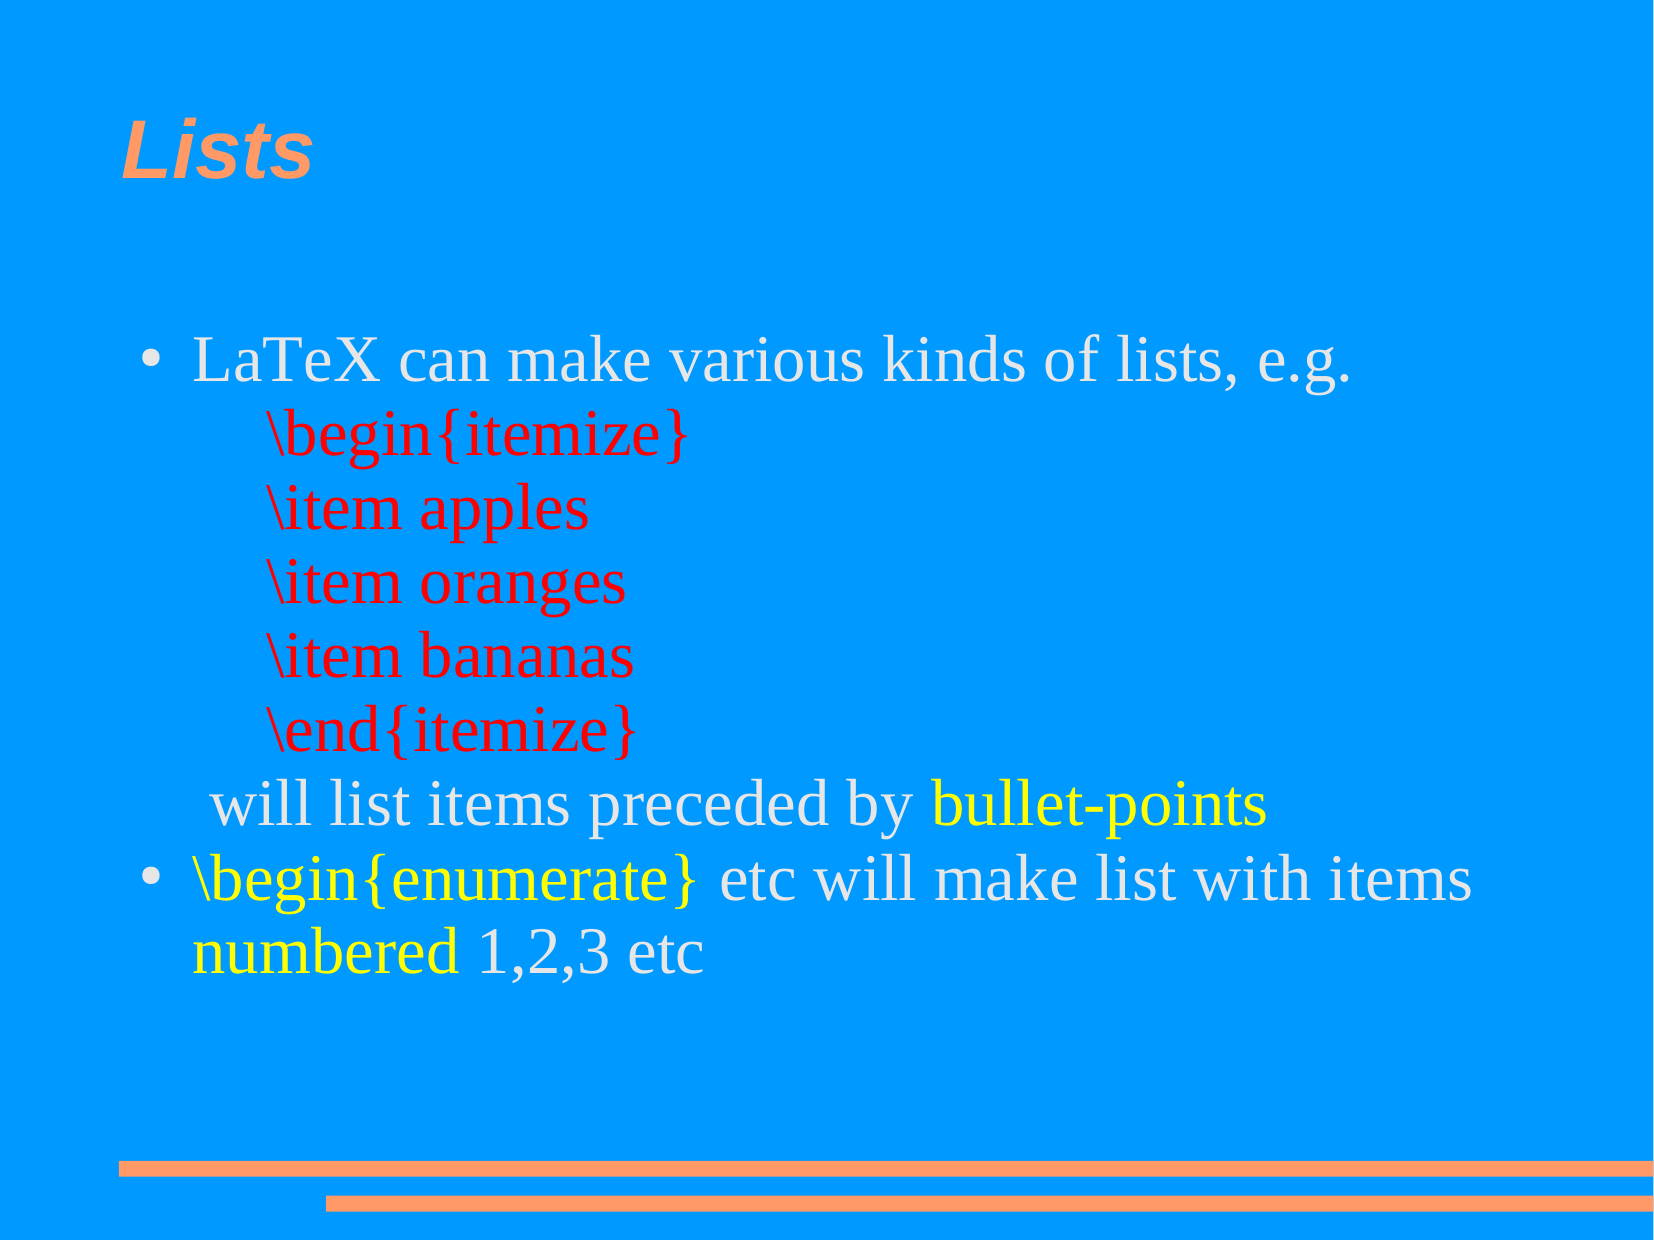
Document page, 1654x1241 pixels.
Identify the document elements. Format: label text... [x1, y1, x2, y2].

list LaTeX can make various kinds of lists, e.g. \begin{itemize} \item apples \item oranges \item bananas \end{itemize} will list items preceded by bullet-points \begin{enumerate} etc will make list with items numbered 1,2,3 etc [121, 322, 1561, 1132]
title Lists [121, 46, 1534, 254]
